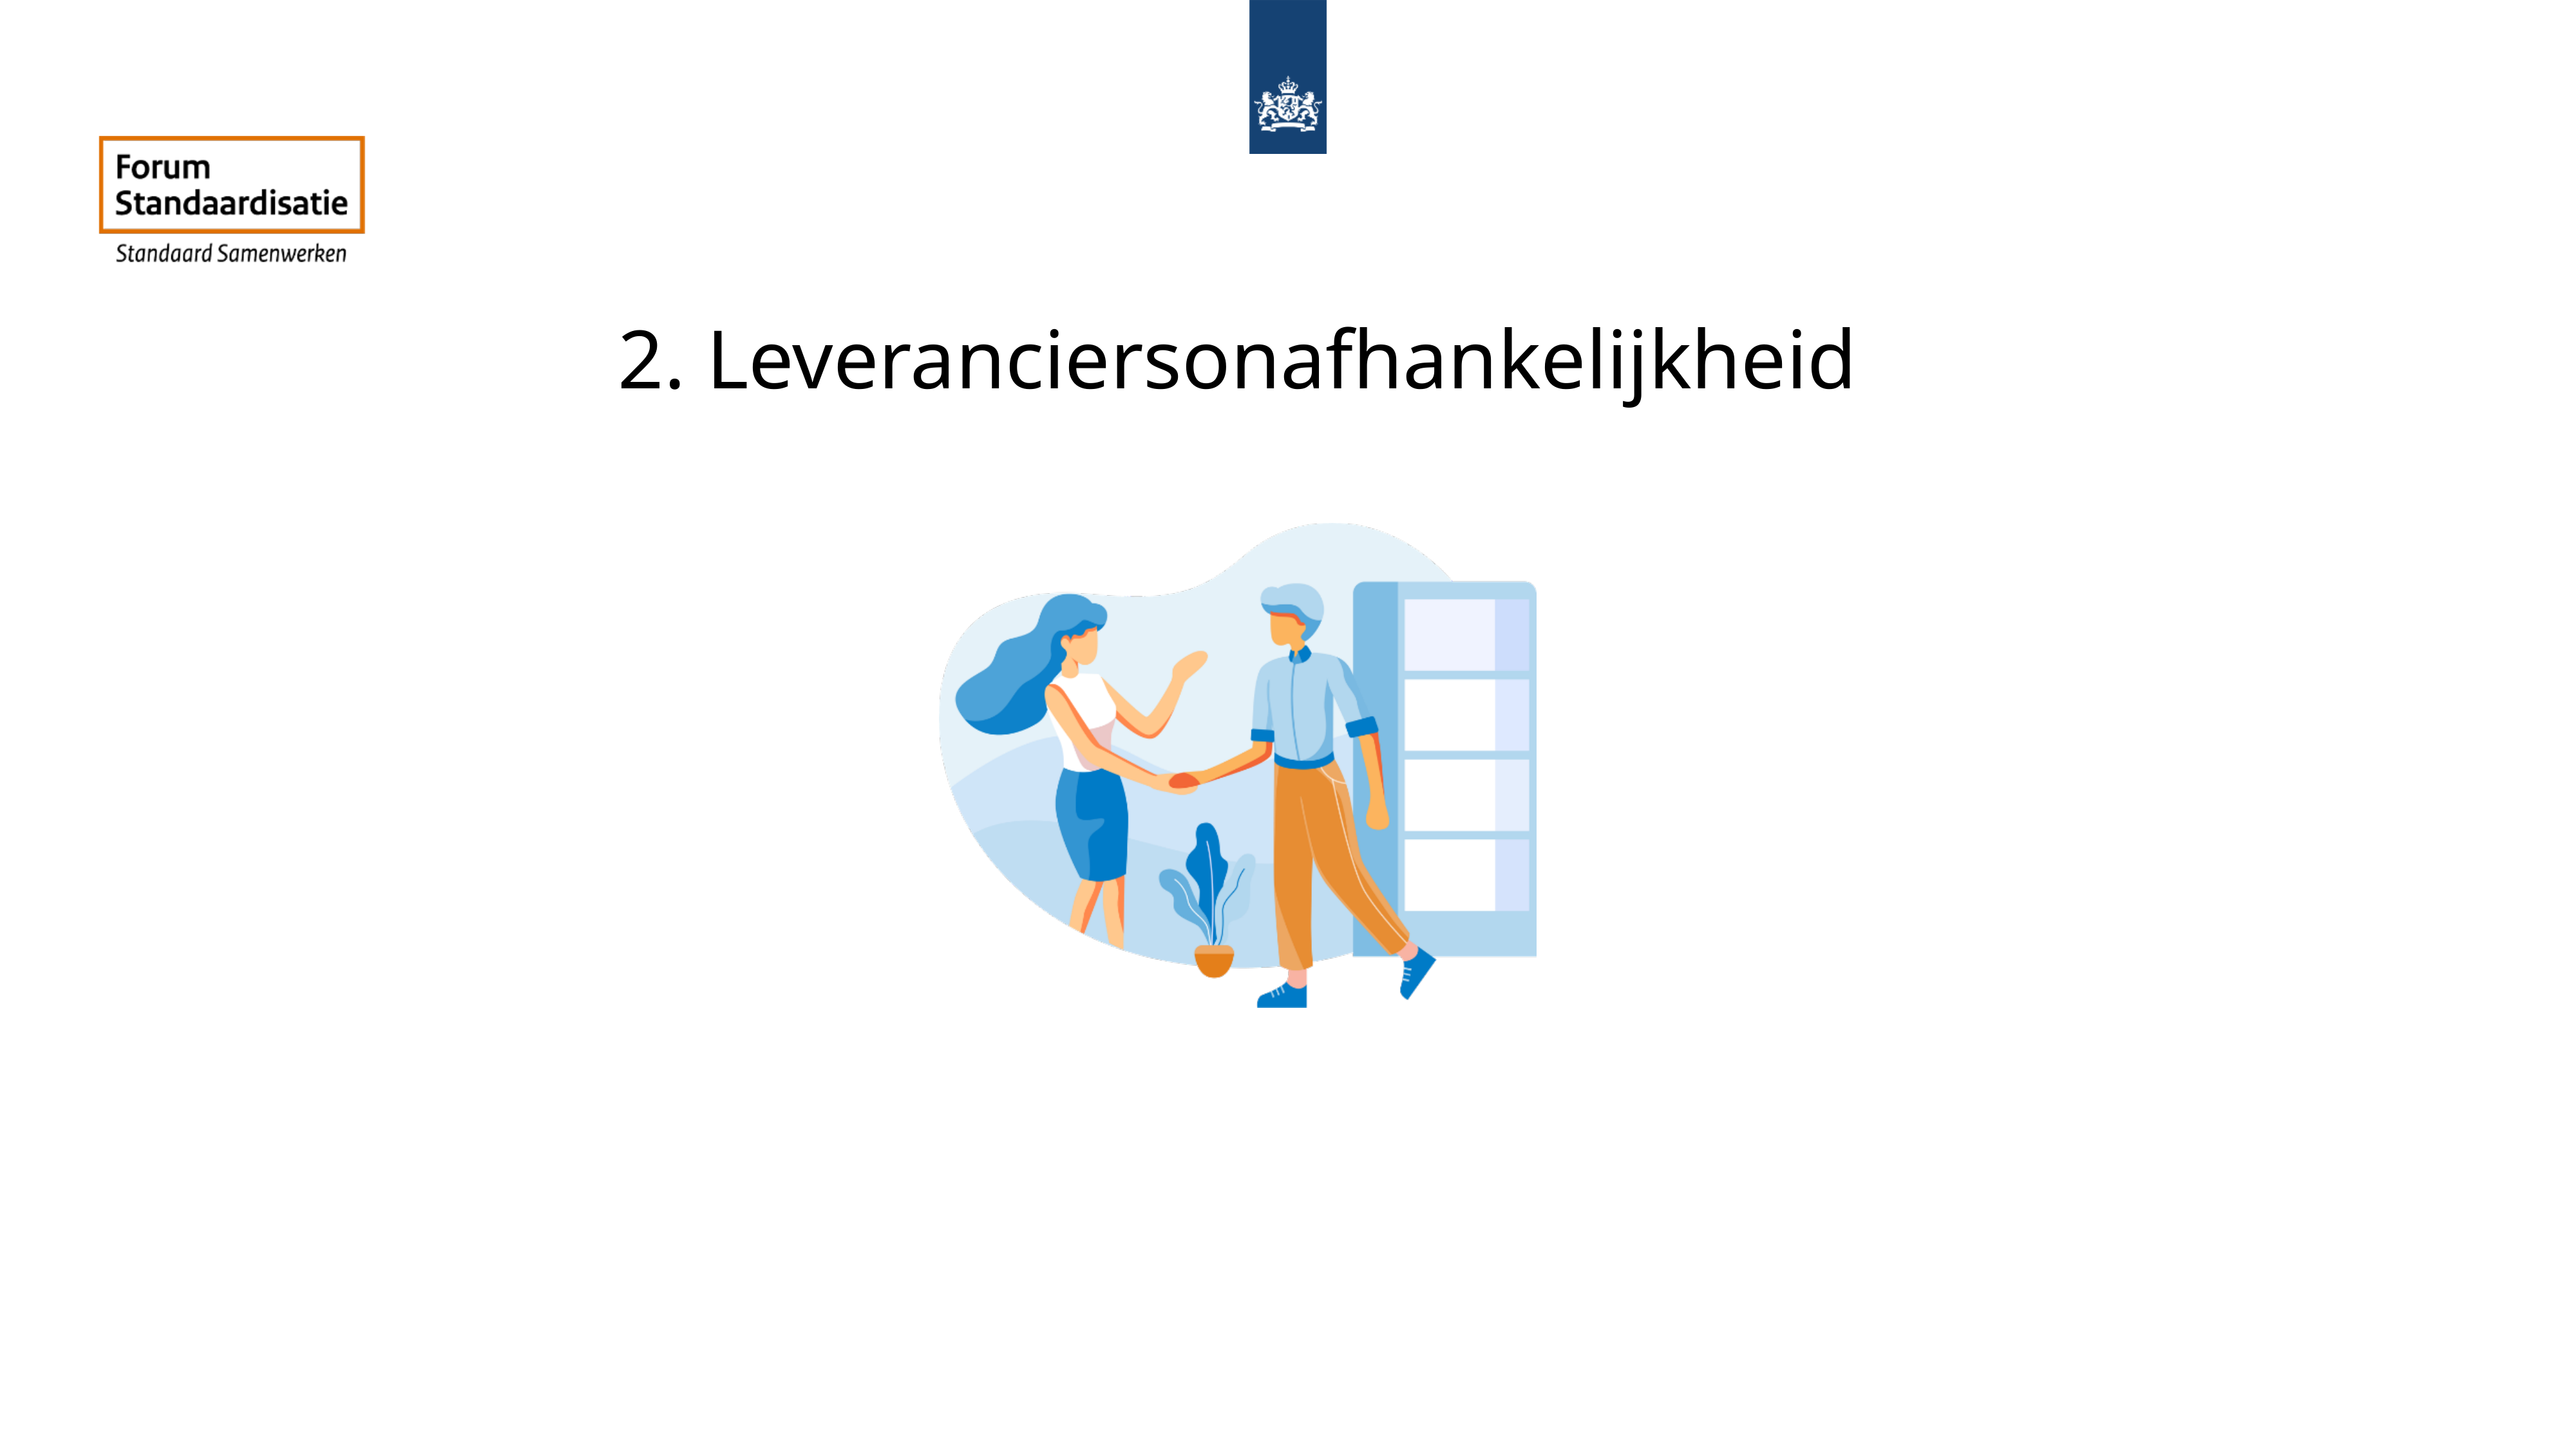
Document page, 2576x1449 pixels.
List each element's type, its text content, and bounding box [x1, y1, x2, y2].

picture [1249, 0, 1327, 154]
title 2. Leveranciersonafhankelijkheid [99, 311, 2377, 399]
picture [99, 136, 365, 262]
picture [939, 523, 1537, 1008]
